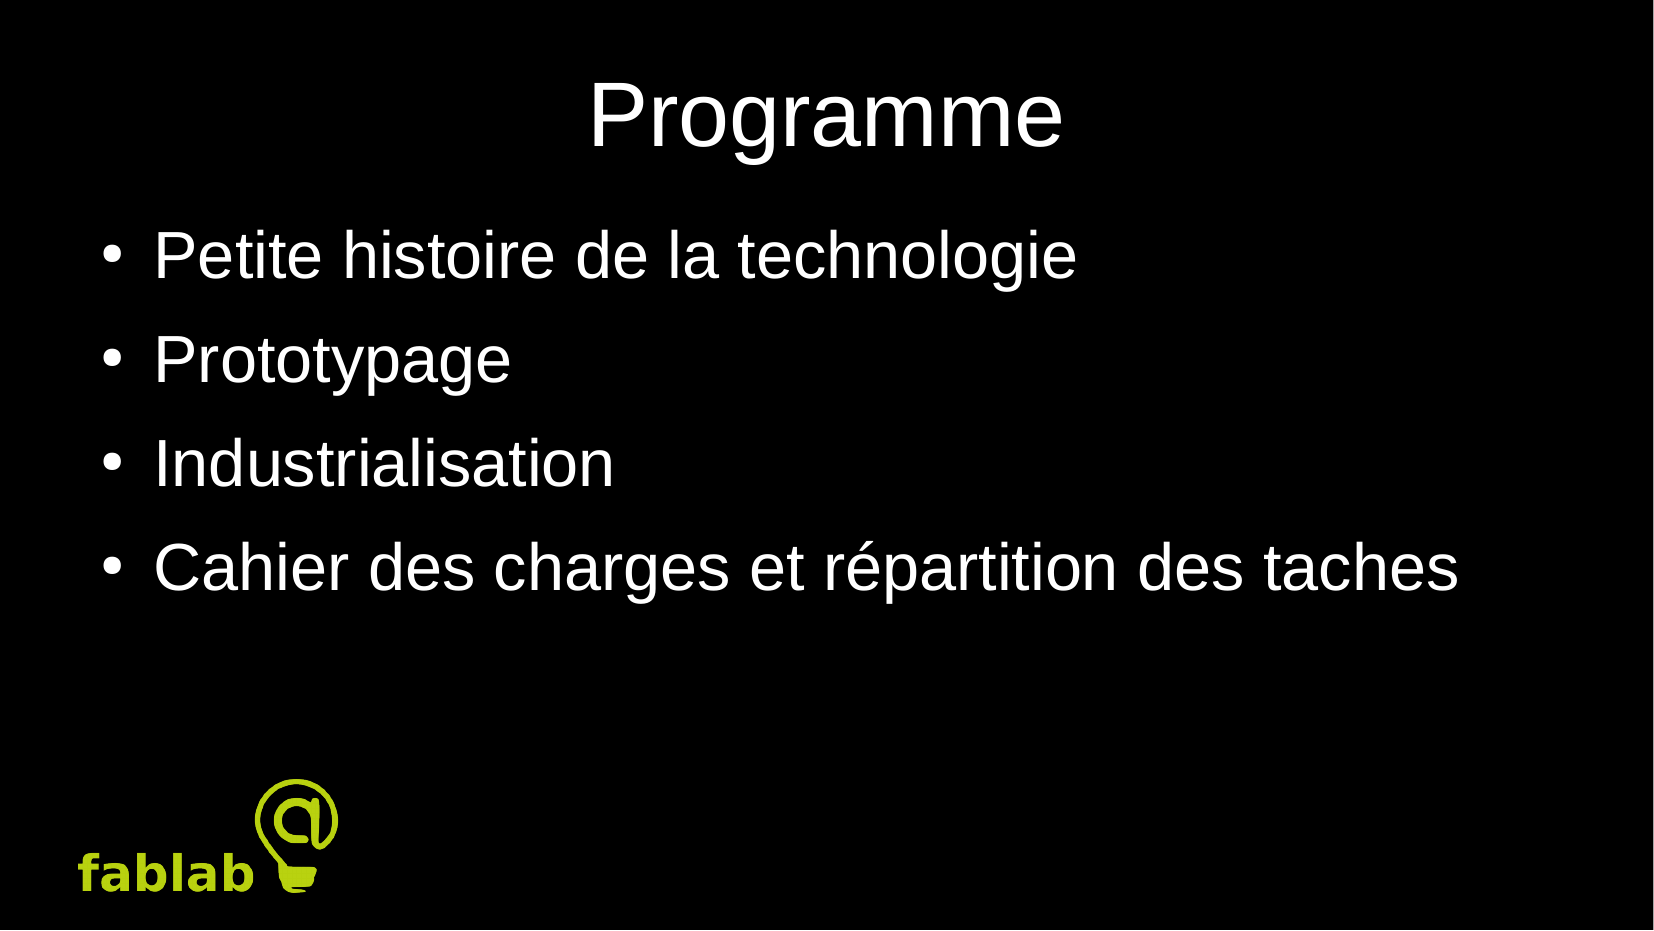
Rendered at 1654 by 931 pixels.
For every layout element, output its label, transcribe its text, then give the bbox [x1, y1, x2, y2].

list Petite histoire de la technologie Prototypage Industrialisation Cahier des charges et répartition des taches [82, 217, 1571, 758]
picture [78, 779, 449, 893]
title Programme [82, 37, 1571, 193]
